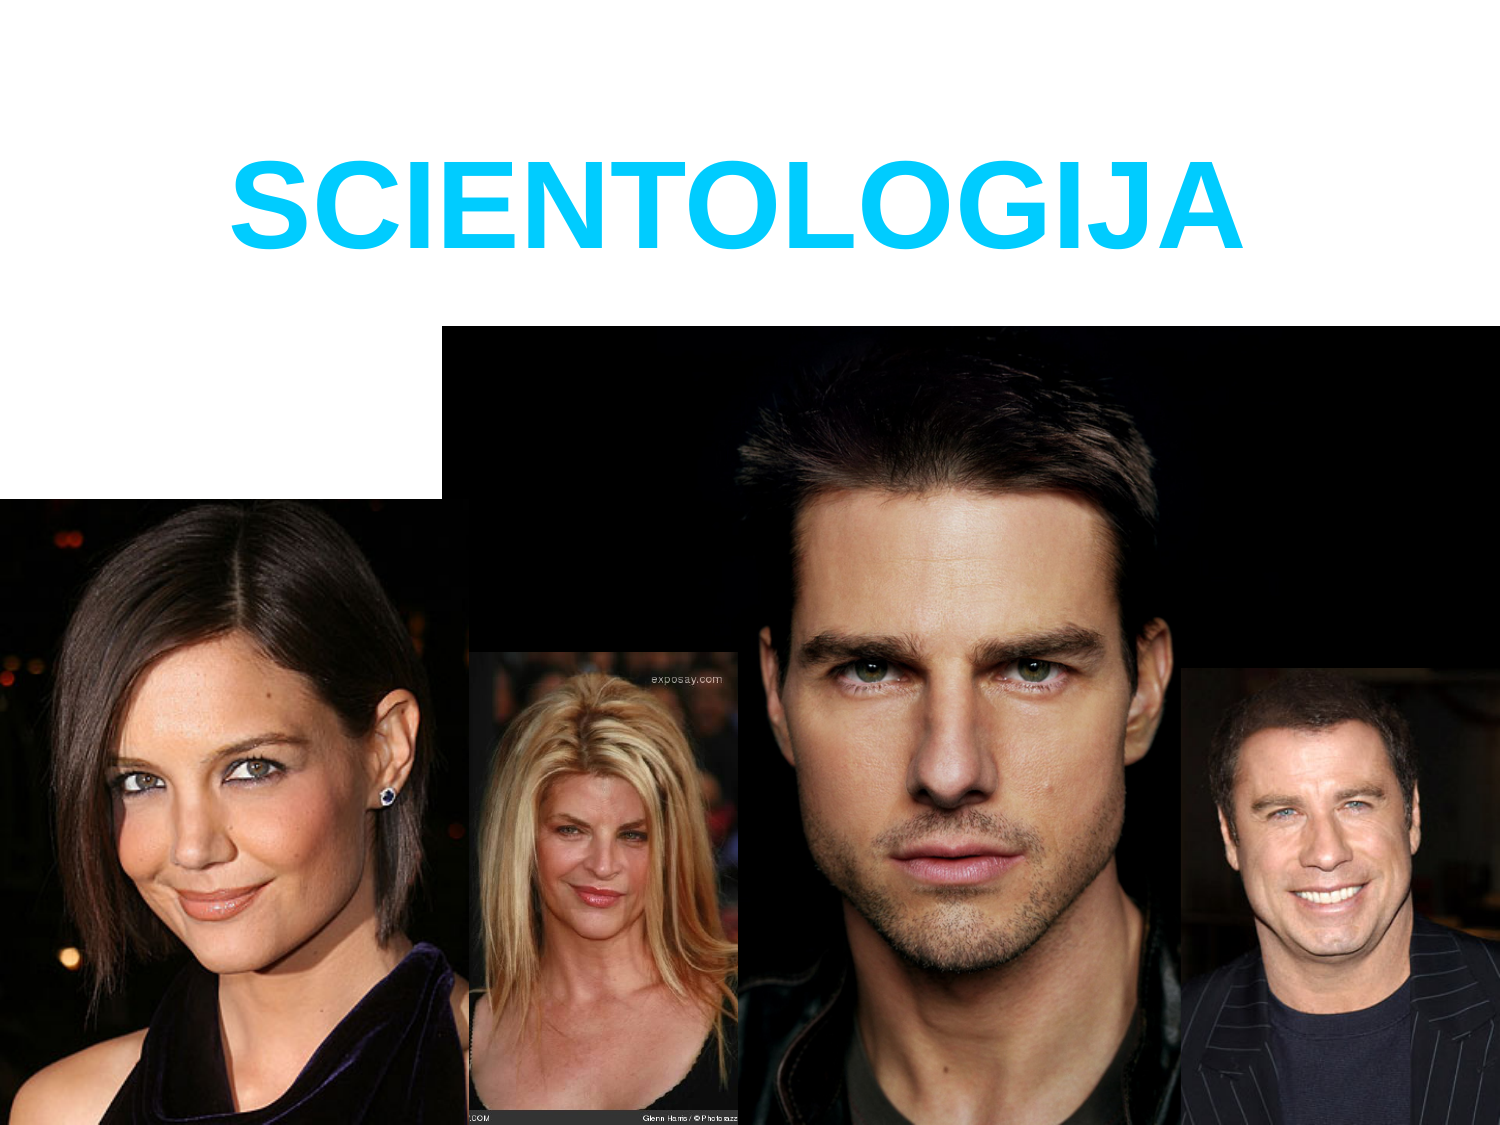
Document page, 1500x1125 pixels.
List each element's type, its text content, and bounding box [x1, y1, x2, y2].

picture [0, 326, 1500, 1125]
title SCIENTOLOGIJA [100, 78, 1376, 320]
